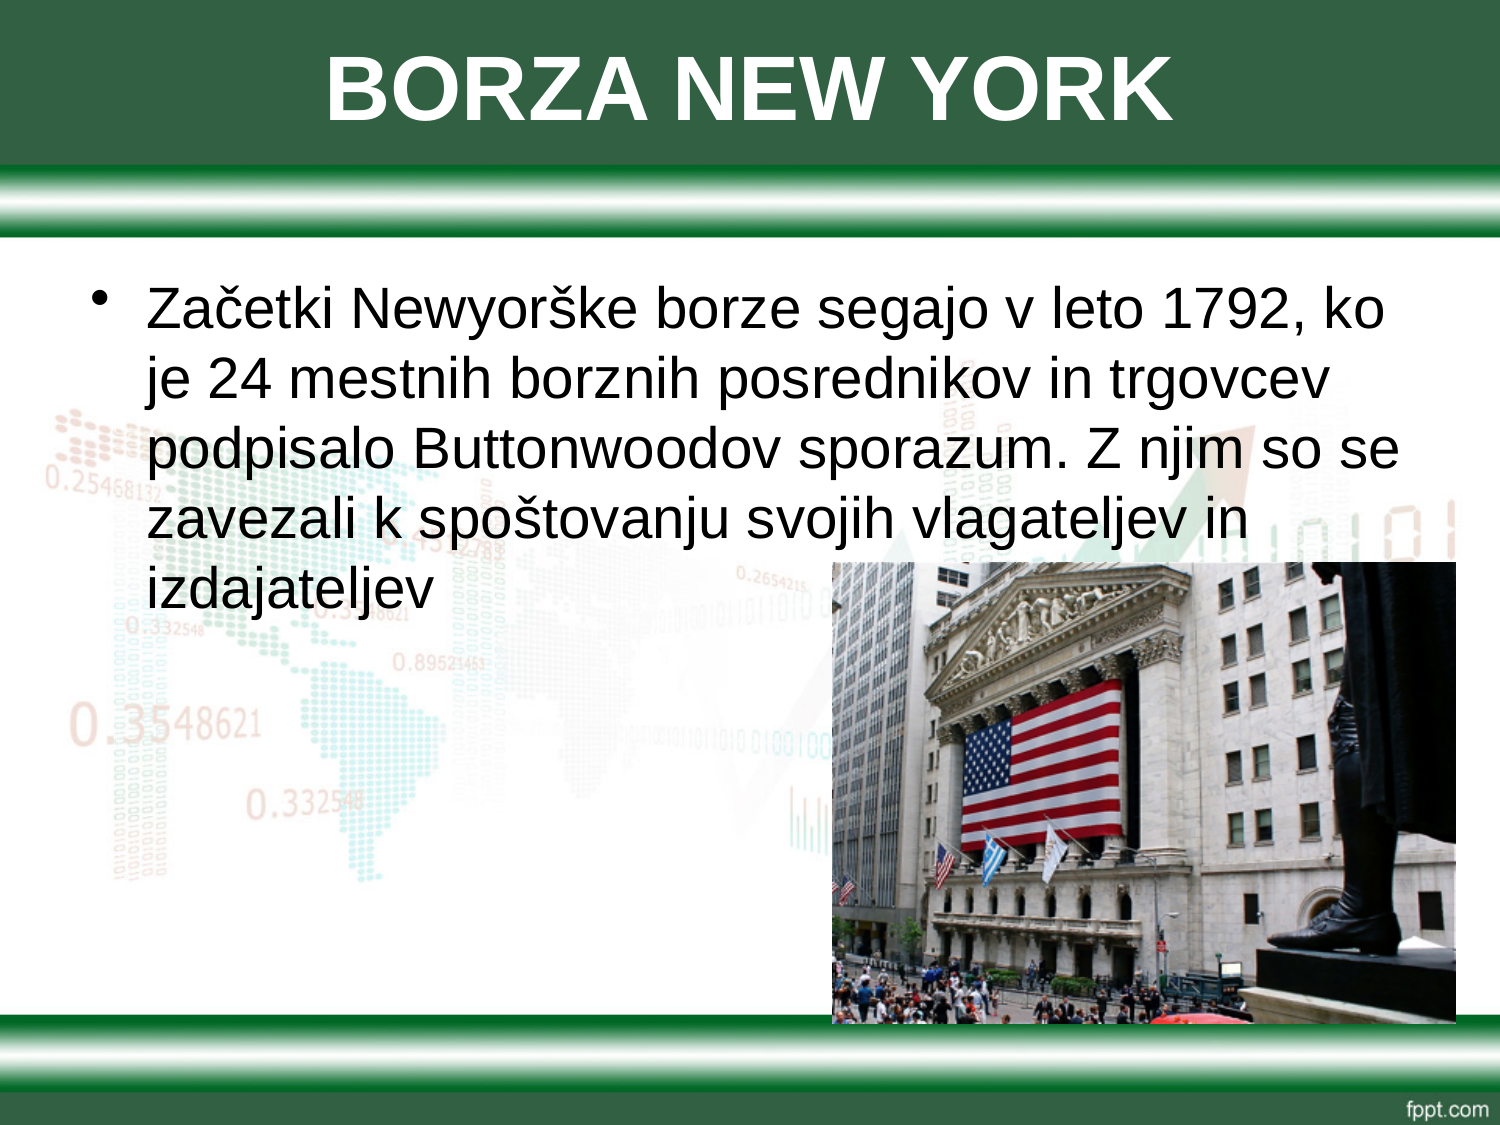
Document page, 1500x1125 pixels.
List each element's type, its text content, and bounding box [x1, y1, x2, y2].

picture [0, 0, 1500, 1125]
title BORZA NEW YORK [75, 45, 1425, 233]
list Začetki Newyorške borze segajo v leto 1792, ko je 24 mestnih borznih posrednikov in trgovcev podpisalo Buttonwoodov sporazum. Z njim so se zavezali k spoštovanju svojih vlagateljev in izdajateljev [75, 262, 1425, 1005]
